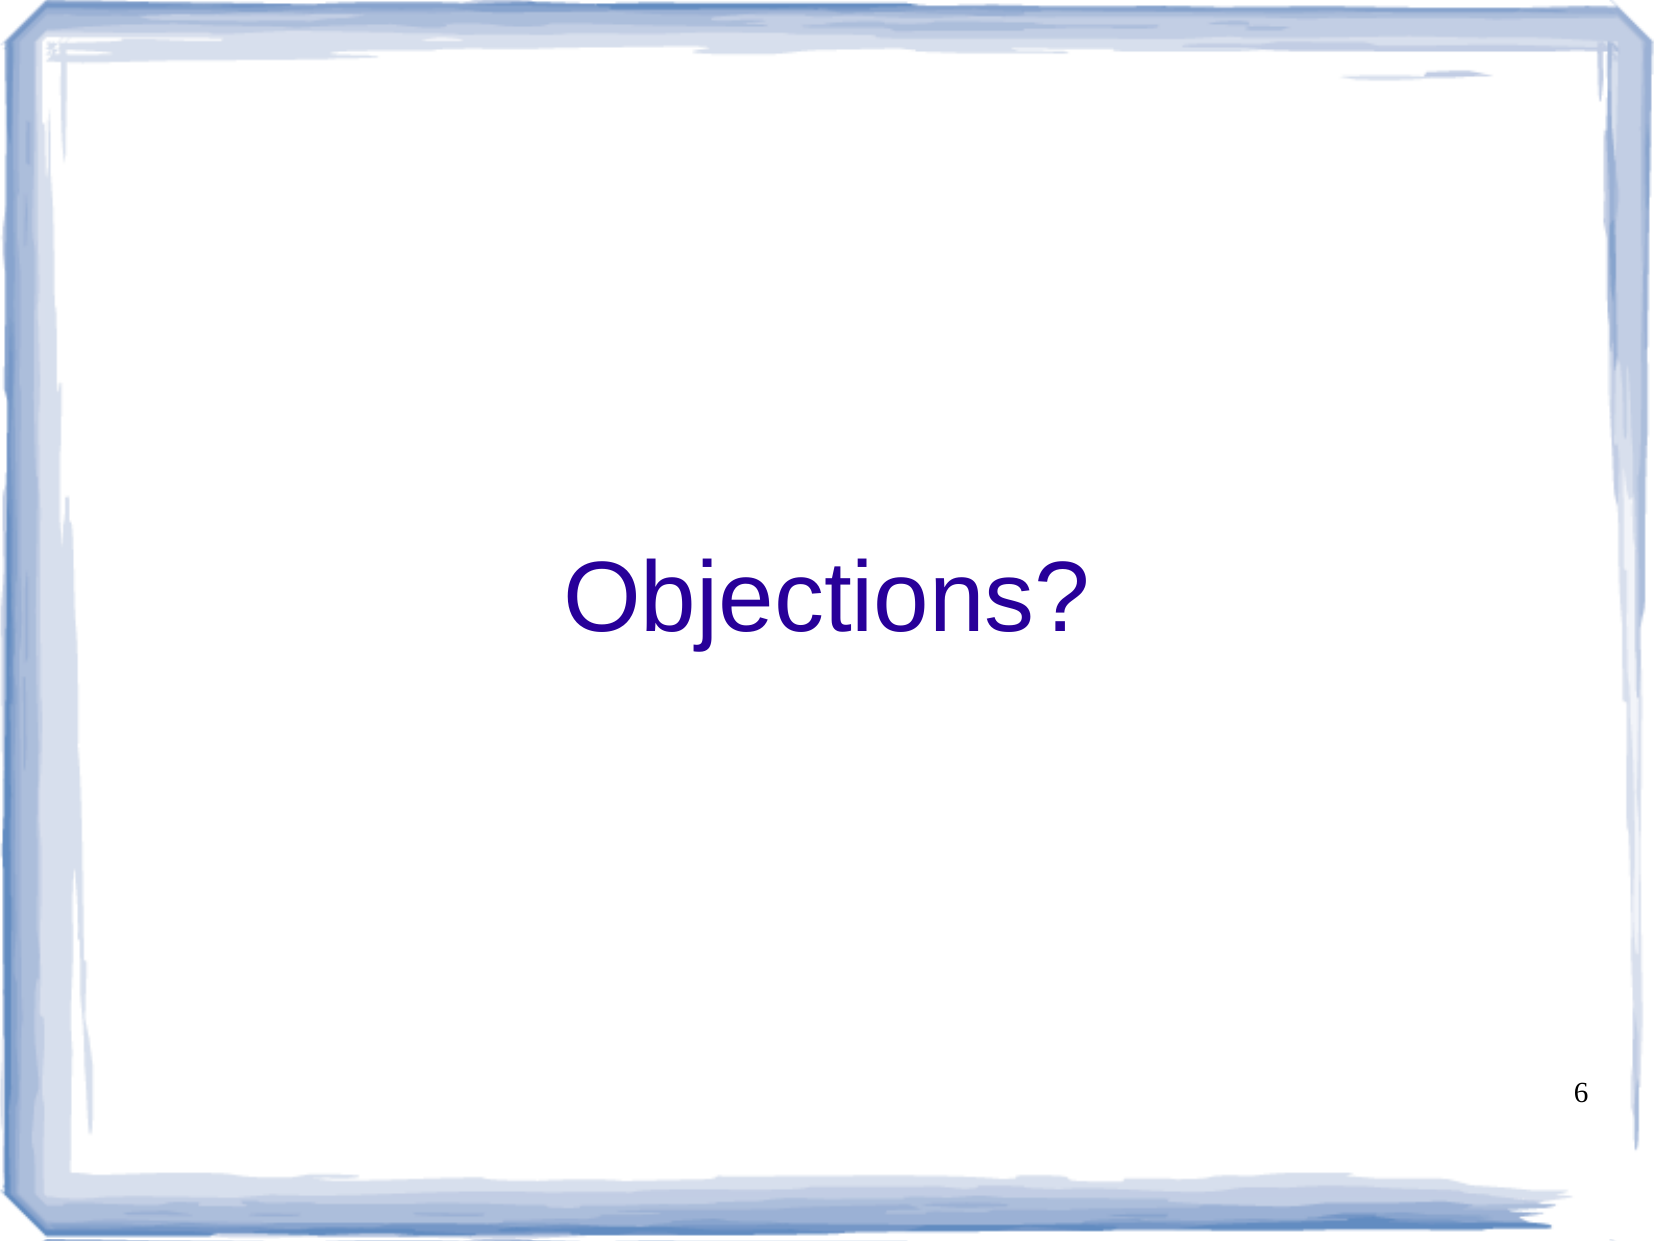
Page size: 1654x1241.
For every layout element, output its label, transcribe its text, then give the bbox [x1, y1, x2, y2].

subtitle Objections? [82, 49, 1571, 1144]
picture [0, 0, 1654, 1241]
